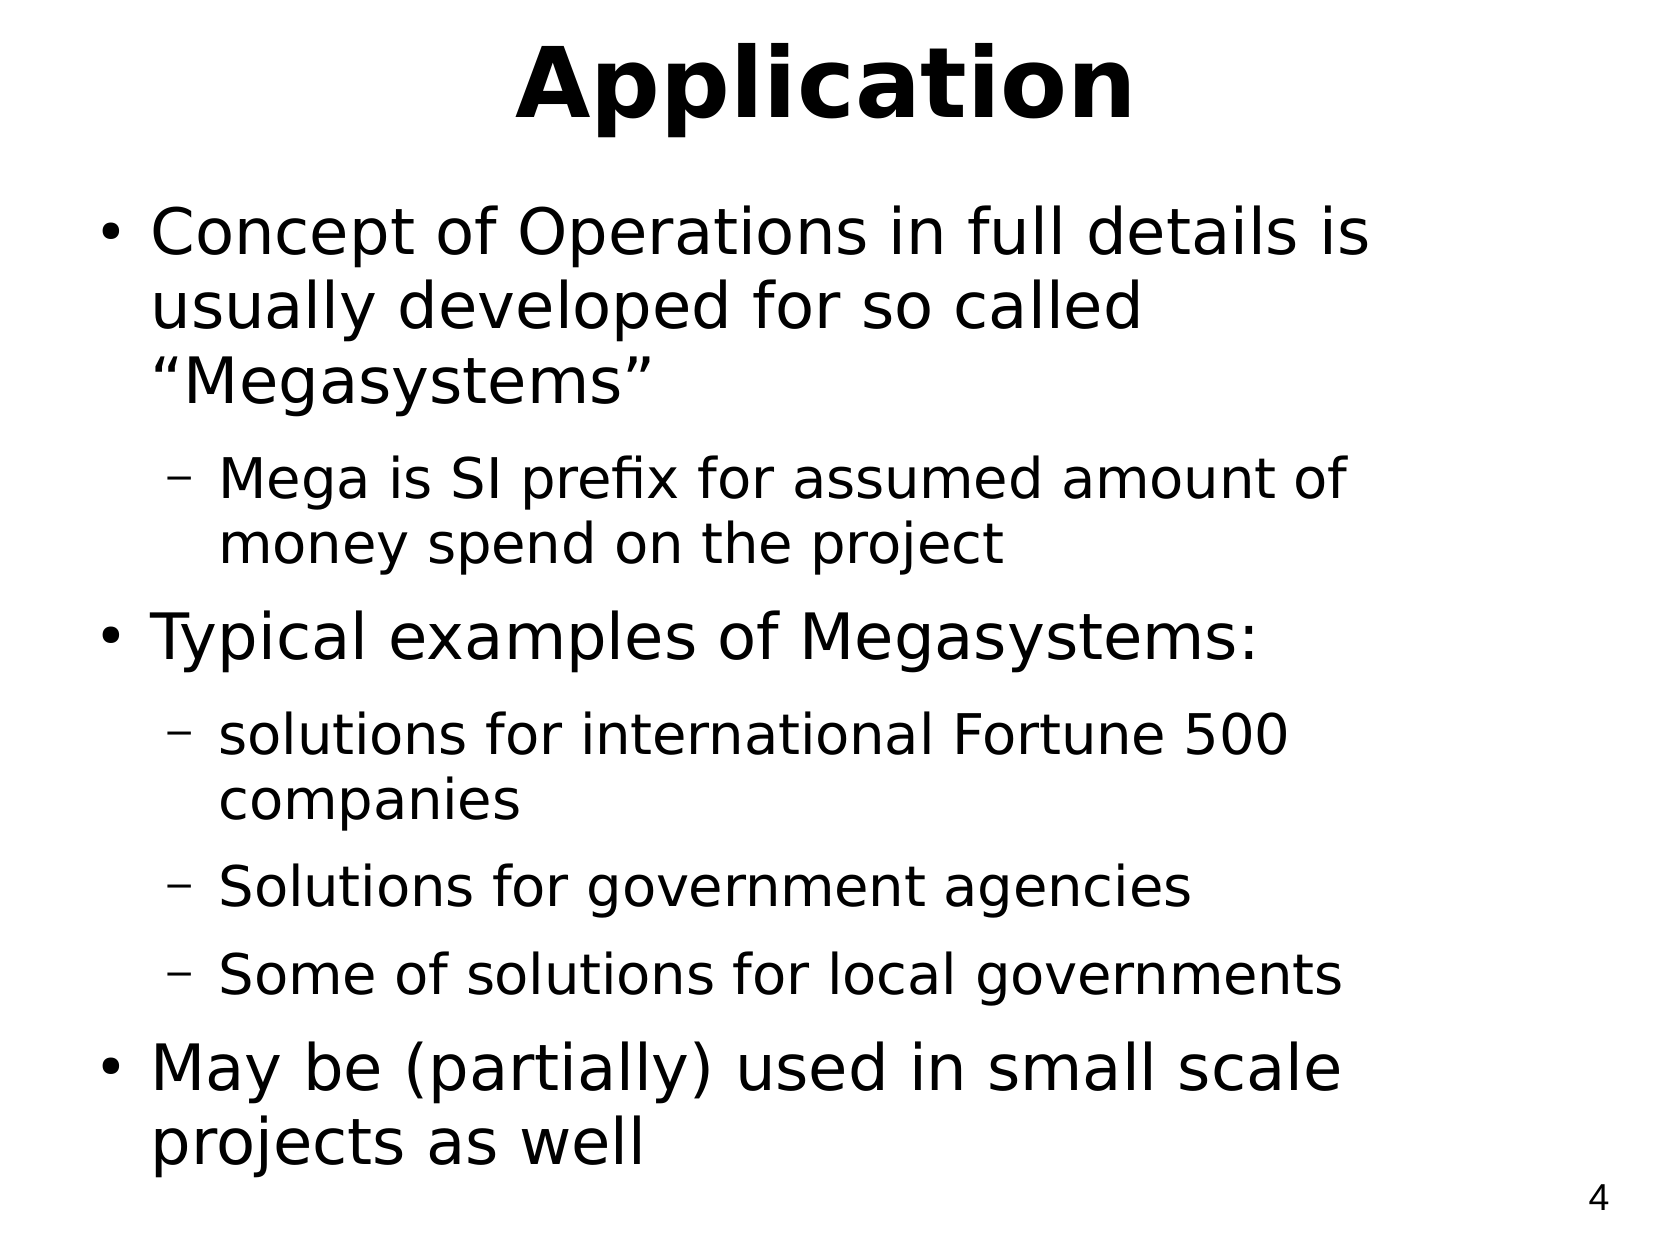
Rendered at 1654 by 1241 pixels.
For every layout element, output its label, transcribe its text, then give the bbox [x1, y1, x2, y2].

title Application [82, 26, 1571, 141]
list Concept of Operations in full details is usually developed for so called “Megasystems” Mega is SI prefix for assumed amount of money spend on the project Typical examples of Megasystems: solutions for international Fortune 500 companies Solutions for government agencies Some of solutions for local governments May be (partially) used in small scale projects as well [82, 195, 1538, 1186]
